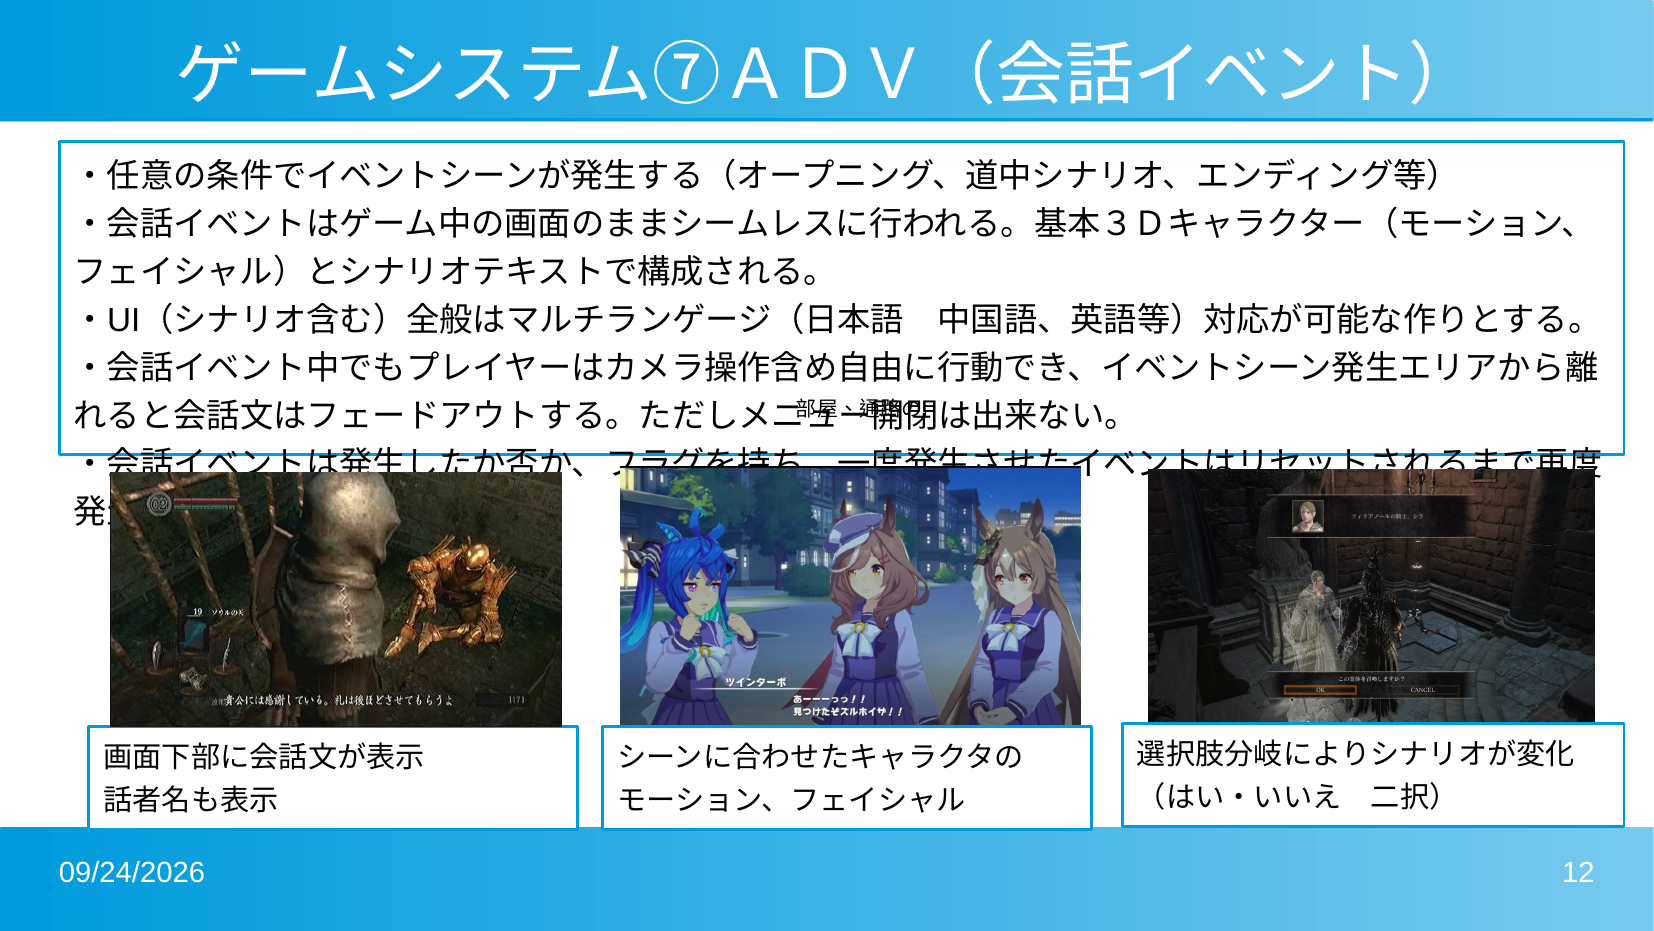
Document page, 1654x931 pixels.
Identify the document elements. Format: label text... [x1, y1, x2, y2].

picture [620, 466, 1081, 724]
picture [110, 472, 562, 726]
text_box 選択肢分岐によりシナリオが変化（はい・いいえ 二択） [1122, 723, 1625, 827]
text_box ・任意の条件でイベントシーンが発生する（オープニング、道中シナリオ、エンディング等） ・会話イベントはゲーム中の画面のままシームレスに行われる。基本３Ｄキャラクター（モーション、フェイシャル）とシナリオテキストで構成される。 ・UI（シナリオ含む）全般はマルチランゲージ（日本語 中国語、英語等）対応が可能な作りとする。 ・会話イベント中でもプレイヤーはカメラ操作含め自由に行動でき、イベントシーン発生エリアから離れると会話文はフェードアウトする。ただしメニュー開閉は出来ない。 ・会話イベントは発生したか否か、フラグを持ち、一度発生させたイベントはリセットされるまで再度発生しない。 [59, 141, 1625, 455]
text_box 画面下部に会話文が表示 話者名も表示 [88, 726, 578, 830]
title ゲームシステム⑦ＡＤＶ（会話イベント） [59, 29, 1595, 108]
chart [793, 398, 928, 426]
picture [1148, 469, 1595, 721]
text_box シーンに合わせたキャラクタのモーション、フェイシャル [602, 726, 1092, 830]
